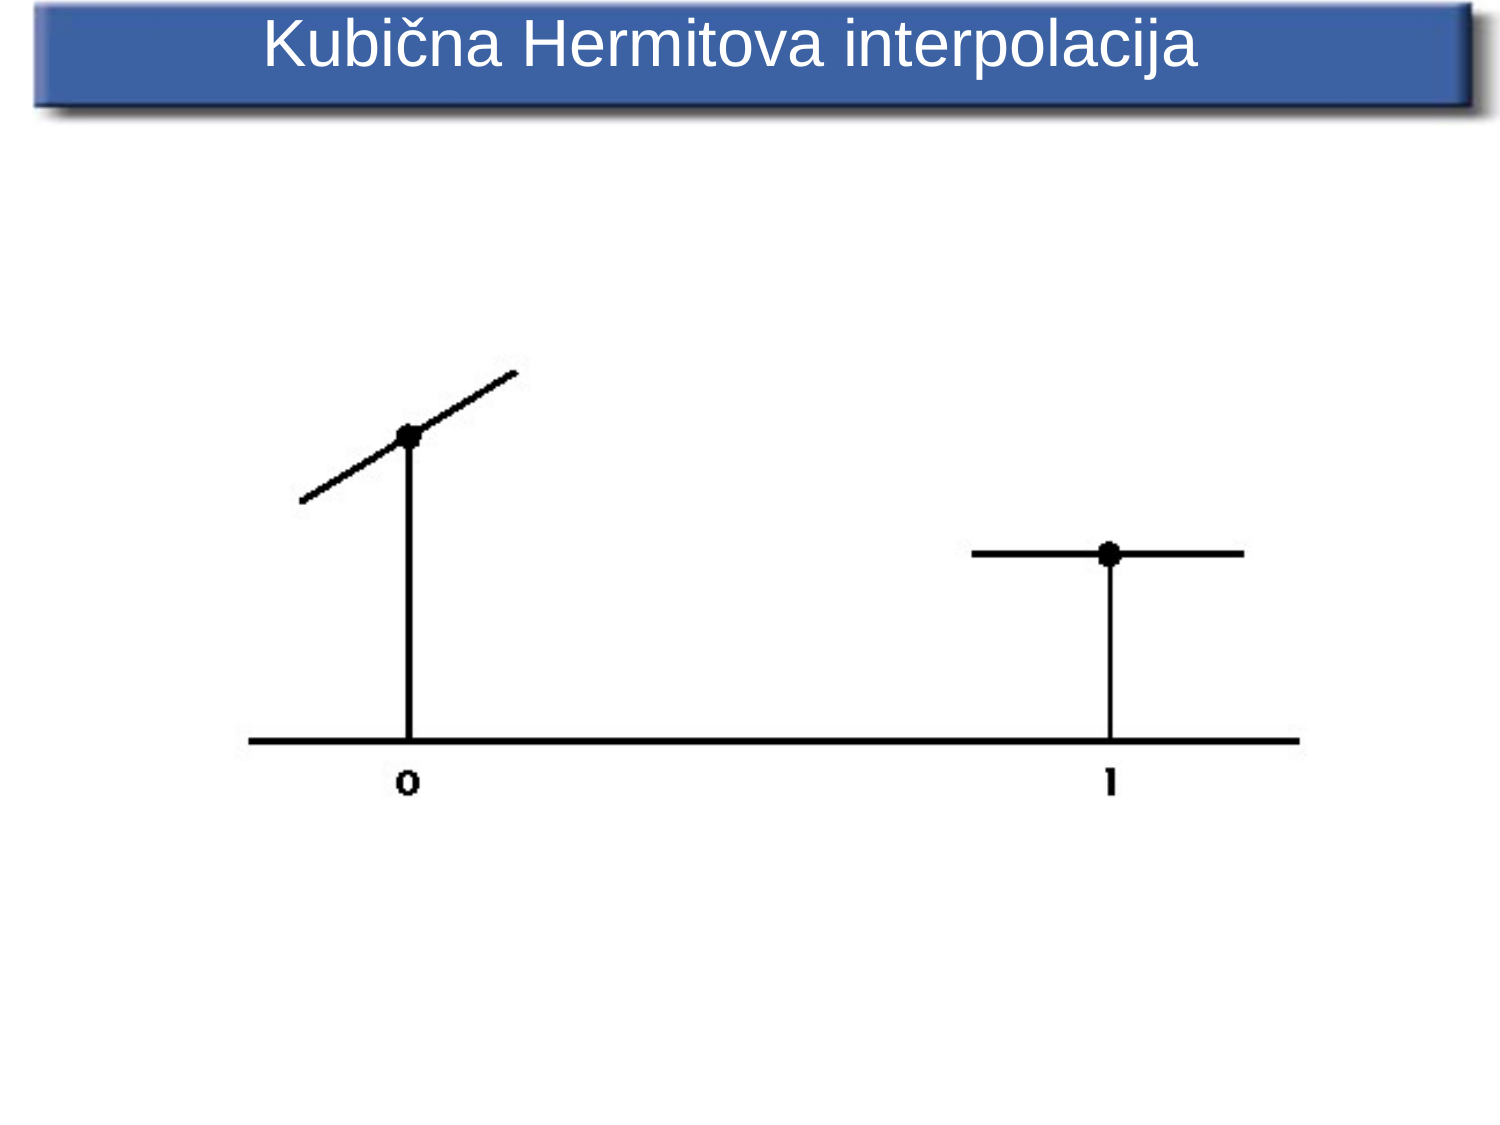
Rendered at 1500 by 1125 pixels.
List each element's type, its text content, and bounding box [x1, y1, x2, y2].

picture [32, 0, 1500, 127]
picture [159, 283, 1365, 854]
text_box Kubična Hermitova interpolacija [247, 0, 1214, 88]
